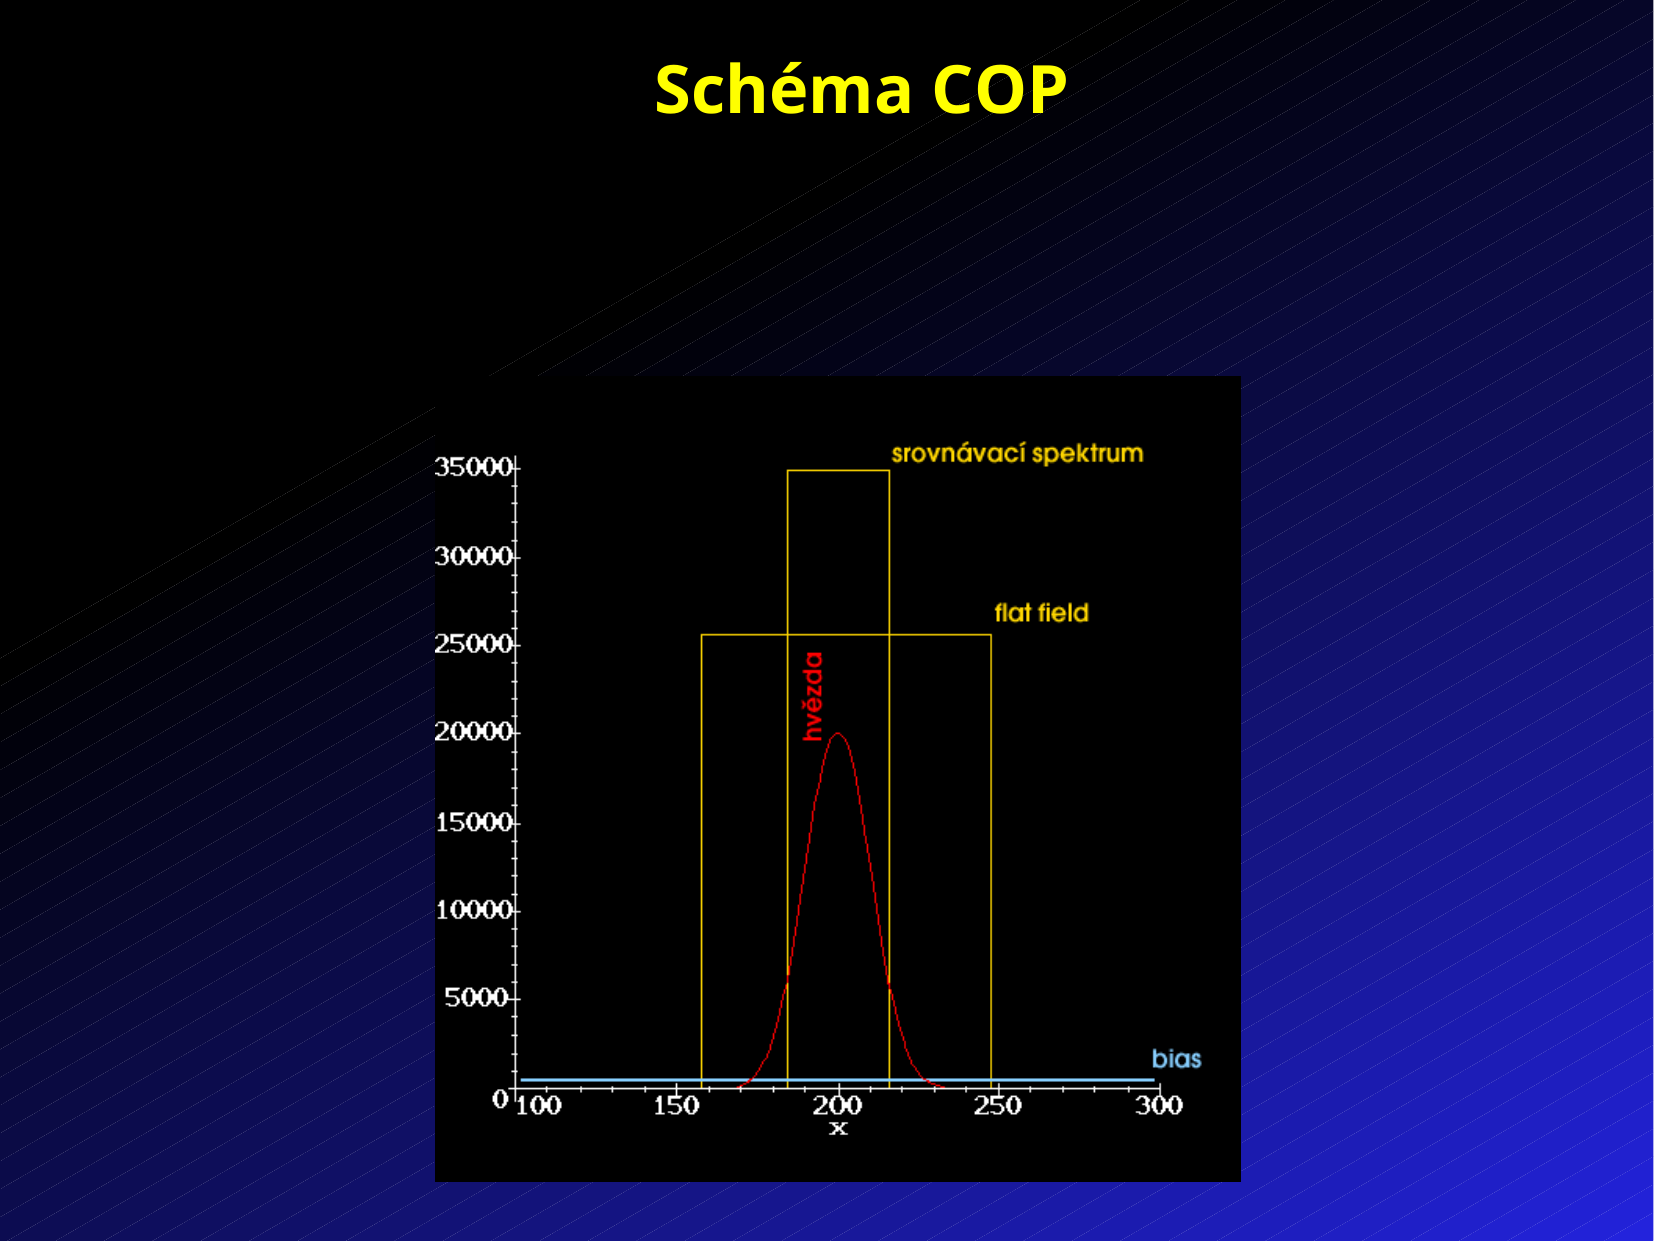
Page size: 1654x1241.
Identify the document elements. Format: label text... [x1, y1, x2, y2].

picture [435, 376, 1241, 1182]
title Schéma COP [118, 27, 1607, 148]
